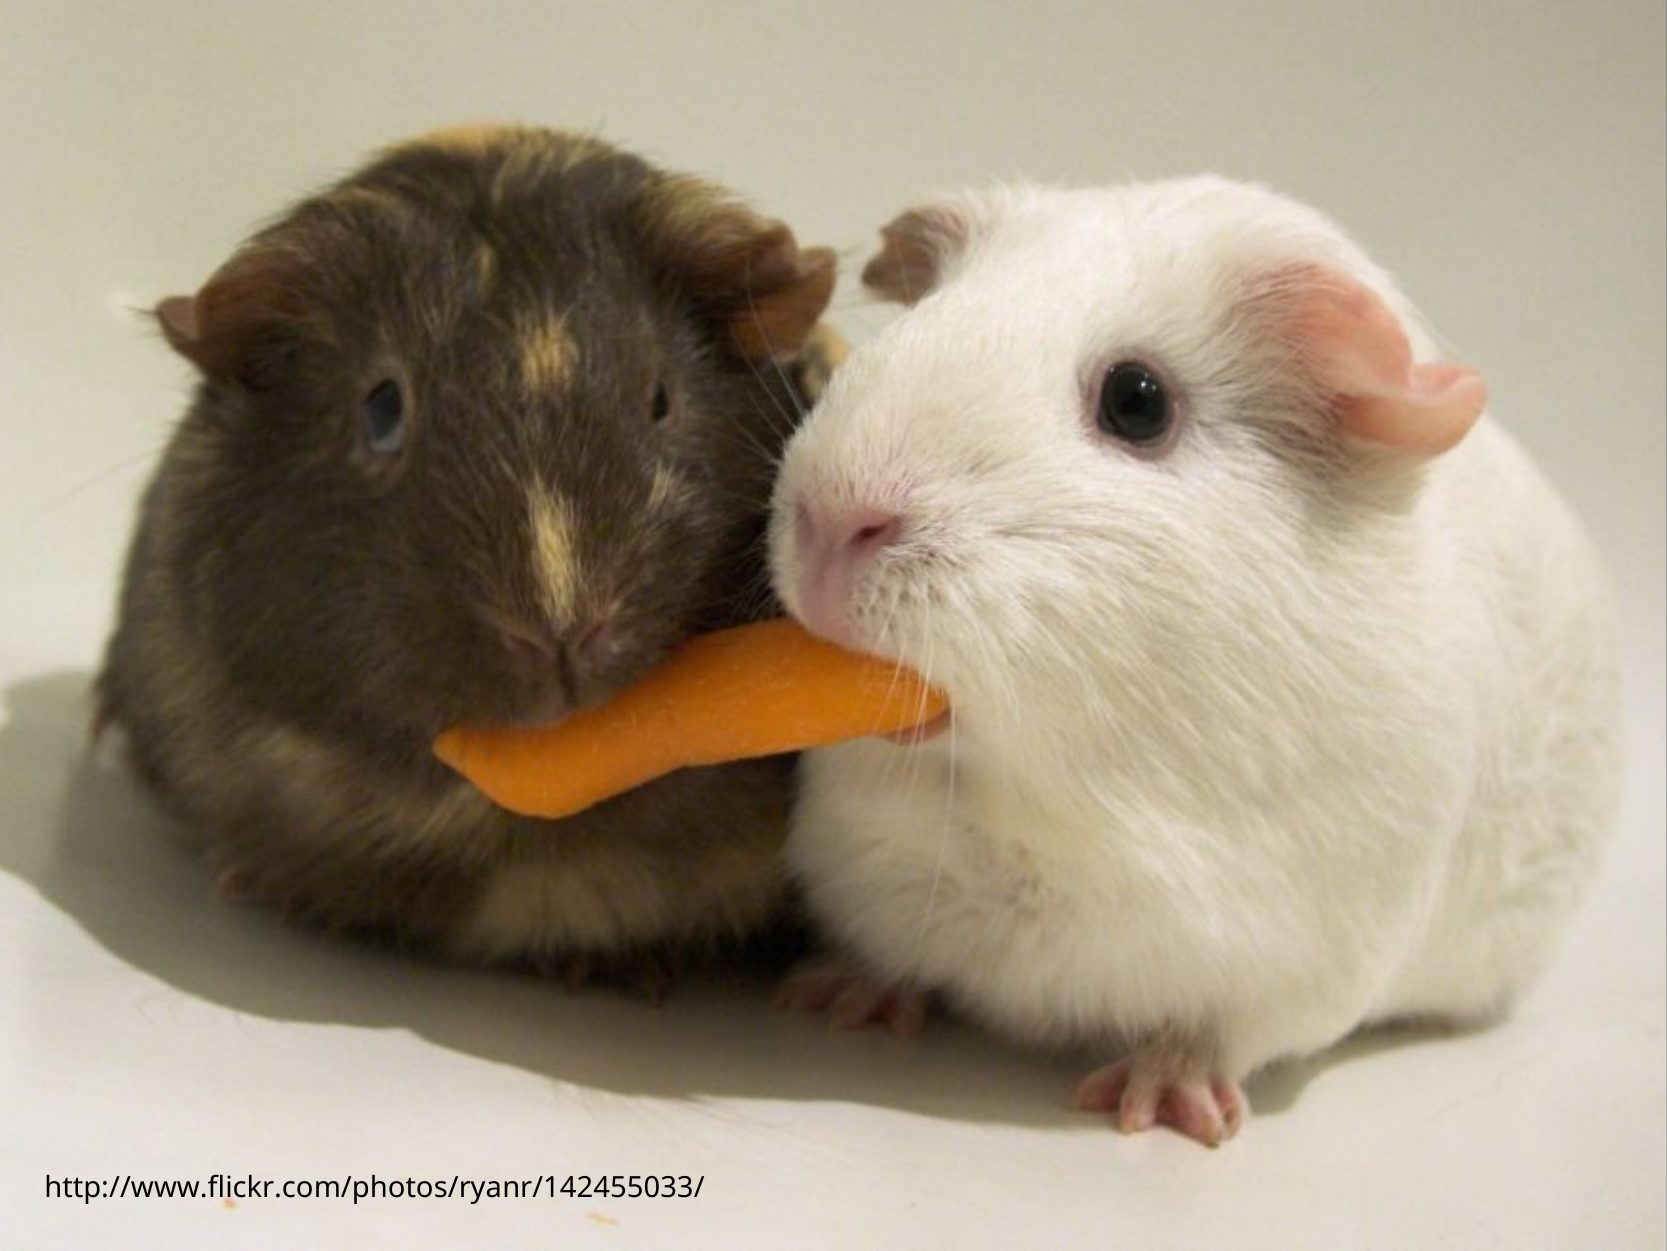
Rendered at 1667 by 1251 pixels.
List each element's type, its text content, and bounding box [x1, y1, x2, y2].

picture [0, 0, 1667, 1251]
text_box http://www.flickr.com/photos/ryanr/142455033/ [29, 1160, 663, 1211]
